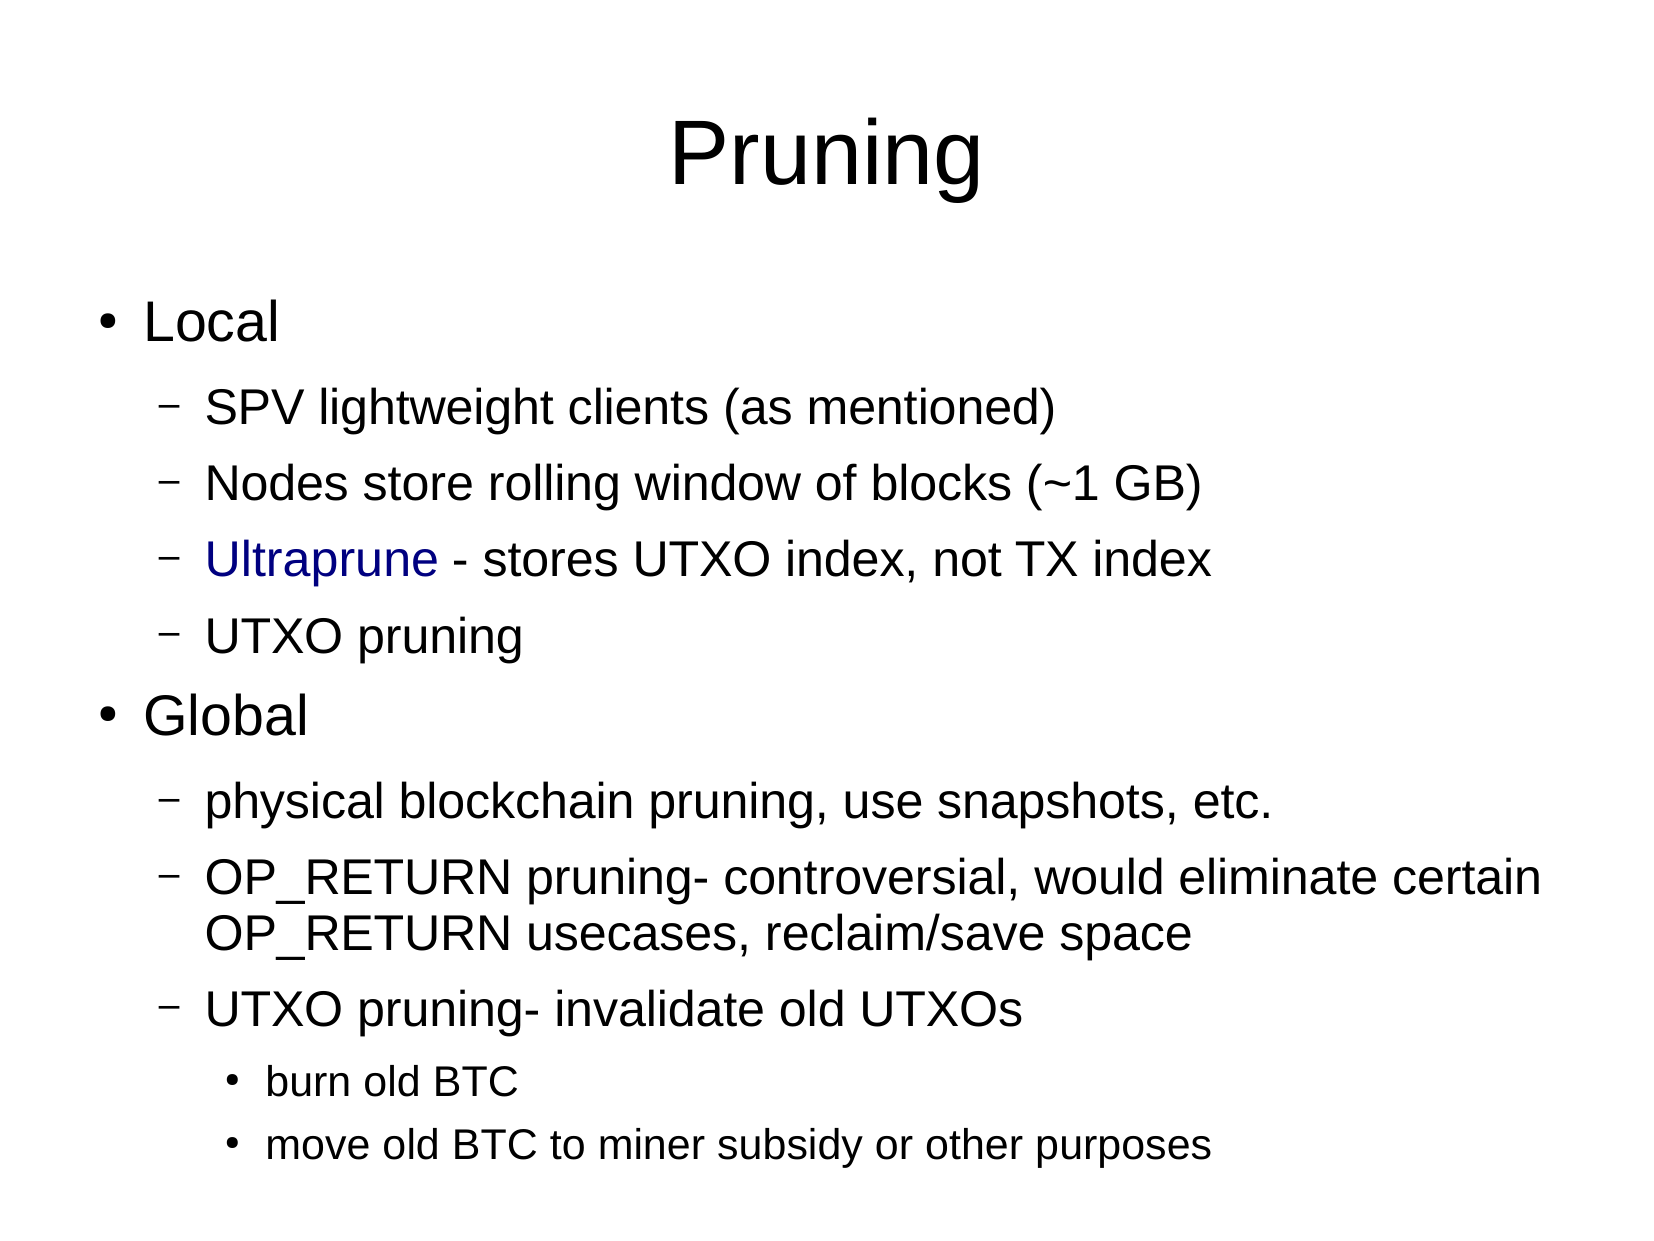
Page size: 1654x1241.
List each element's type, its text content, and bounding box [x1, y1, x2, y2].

list Local SPV lightweight clients (as mentioned) Nodes store rolling window of blocks (~1 GB) Ultraprune - stores UTXO index, not TX index UTXO pruning Global physical blockchain pruning, use snapshots, etc. OP_RETURN pruning- controversial, would eliminate certain OP_RETURN usecases, reclaim/save space UTXO pruning- invalidate old UTXOs burn old BTC move old BTC to miner subsidy or other purposes [82, 290, 1571, 1171]
title Pruning [82, 49, 1571, 257]
